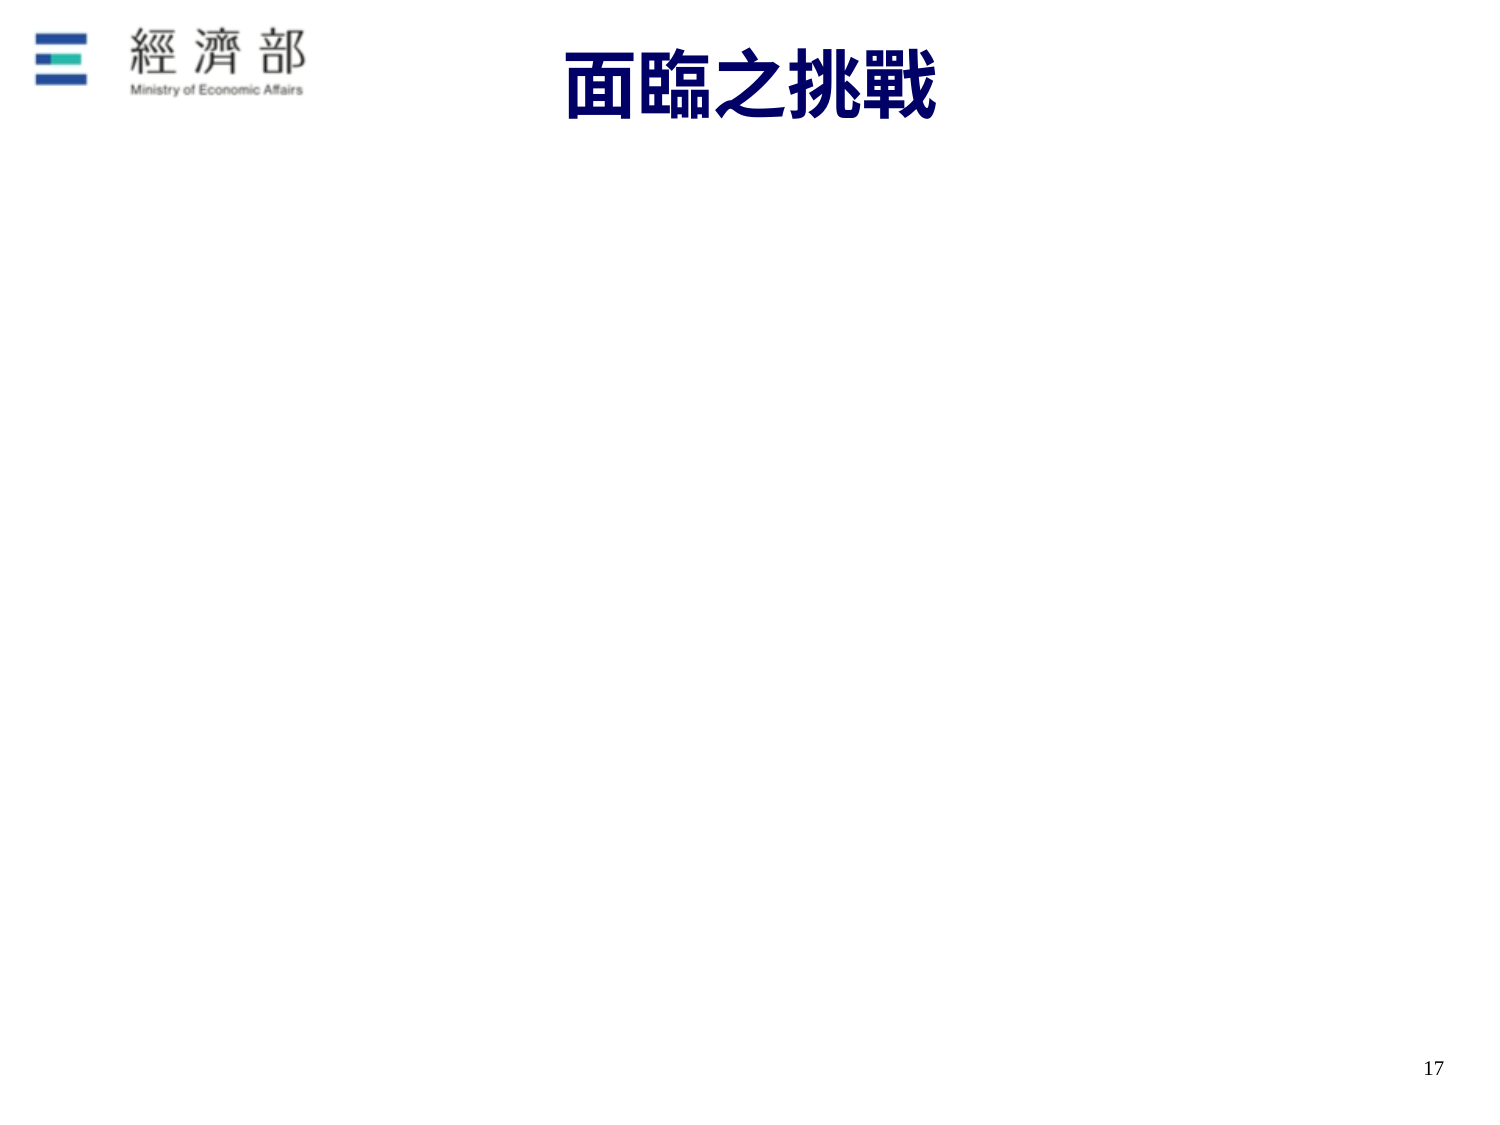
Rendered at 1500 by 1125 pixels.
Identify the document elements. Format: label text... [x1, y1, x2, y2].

text_box [1408, 1046, 1500, 1125]
title 面臨之挑戰 [75, 23, 1426, 143]
